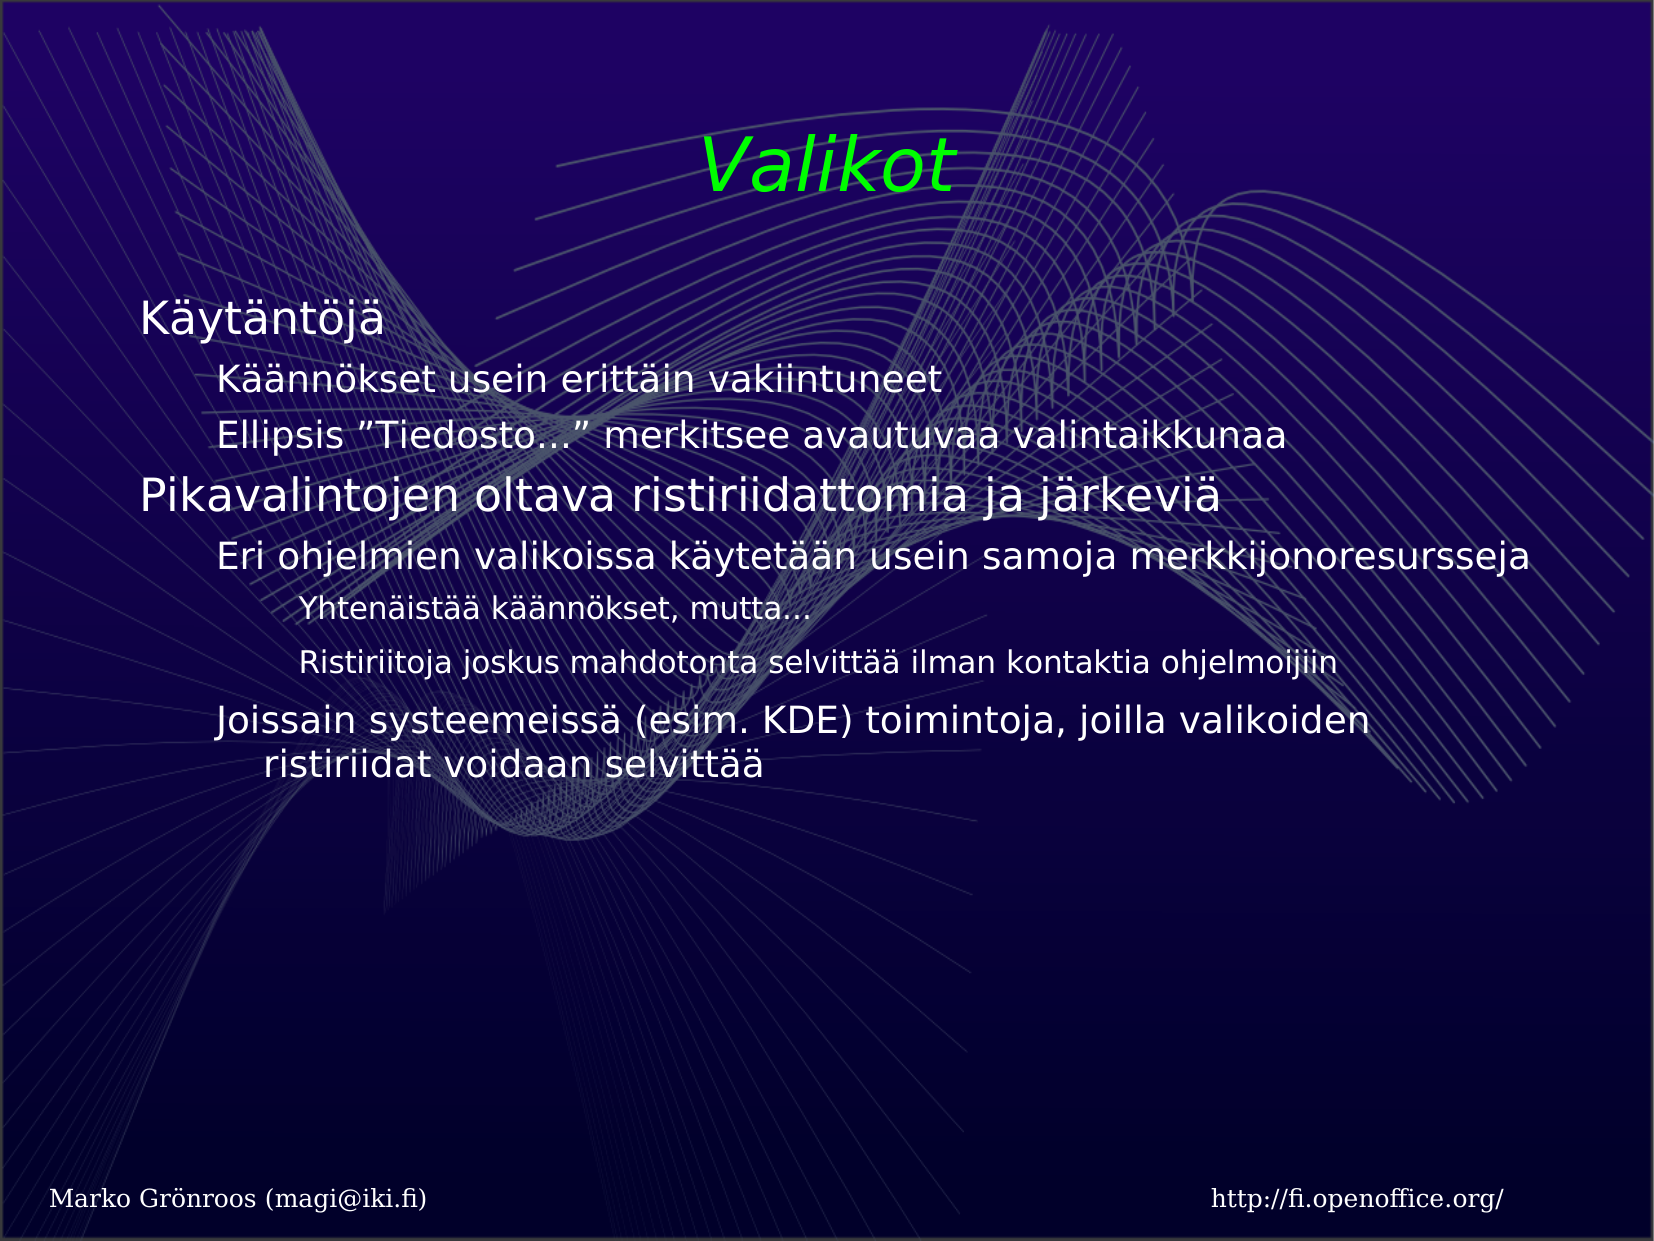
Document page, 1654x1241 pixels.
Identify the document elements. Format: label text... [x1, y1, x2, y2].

picture [0, 0, 1654, 1241]
title Valikot [121, 61, 1534, 269]
list Käytäntöjä Käännökset usein erittäin vakiintuneet Ellipsis ”Tiedosto...” merkitsee avautuvaa valintaikkunaa Pikavalintojen oltava ristiriidattomia ja järkeviä Eri ohjelmien valikoissa käytetään usein samoja merkkijonoresursseja Yhtenäistää käännökset, mutta... Ristiriitoja joskus mahdotonta selvittää ilman kontaktia ohjelmoijiin Joissain systeemeissä (esim. KDE) toimintoja, joilla valikoiden ristiriidat voidaan selvittää [121, 291, 1534, 1166]
